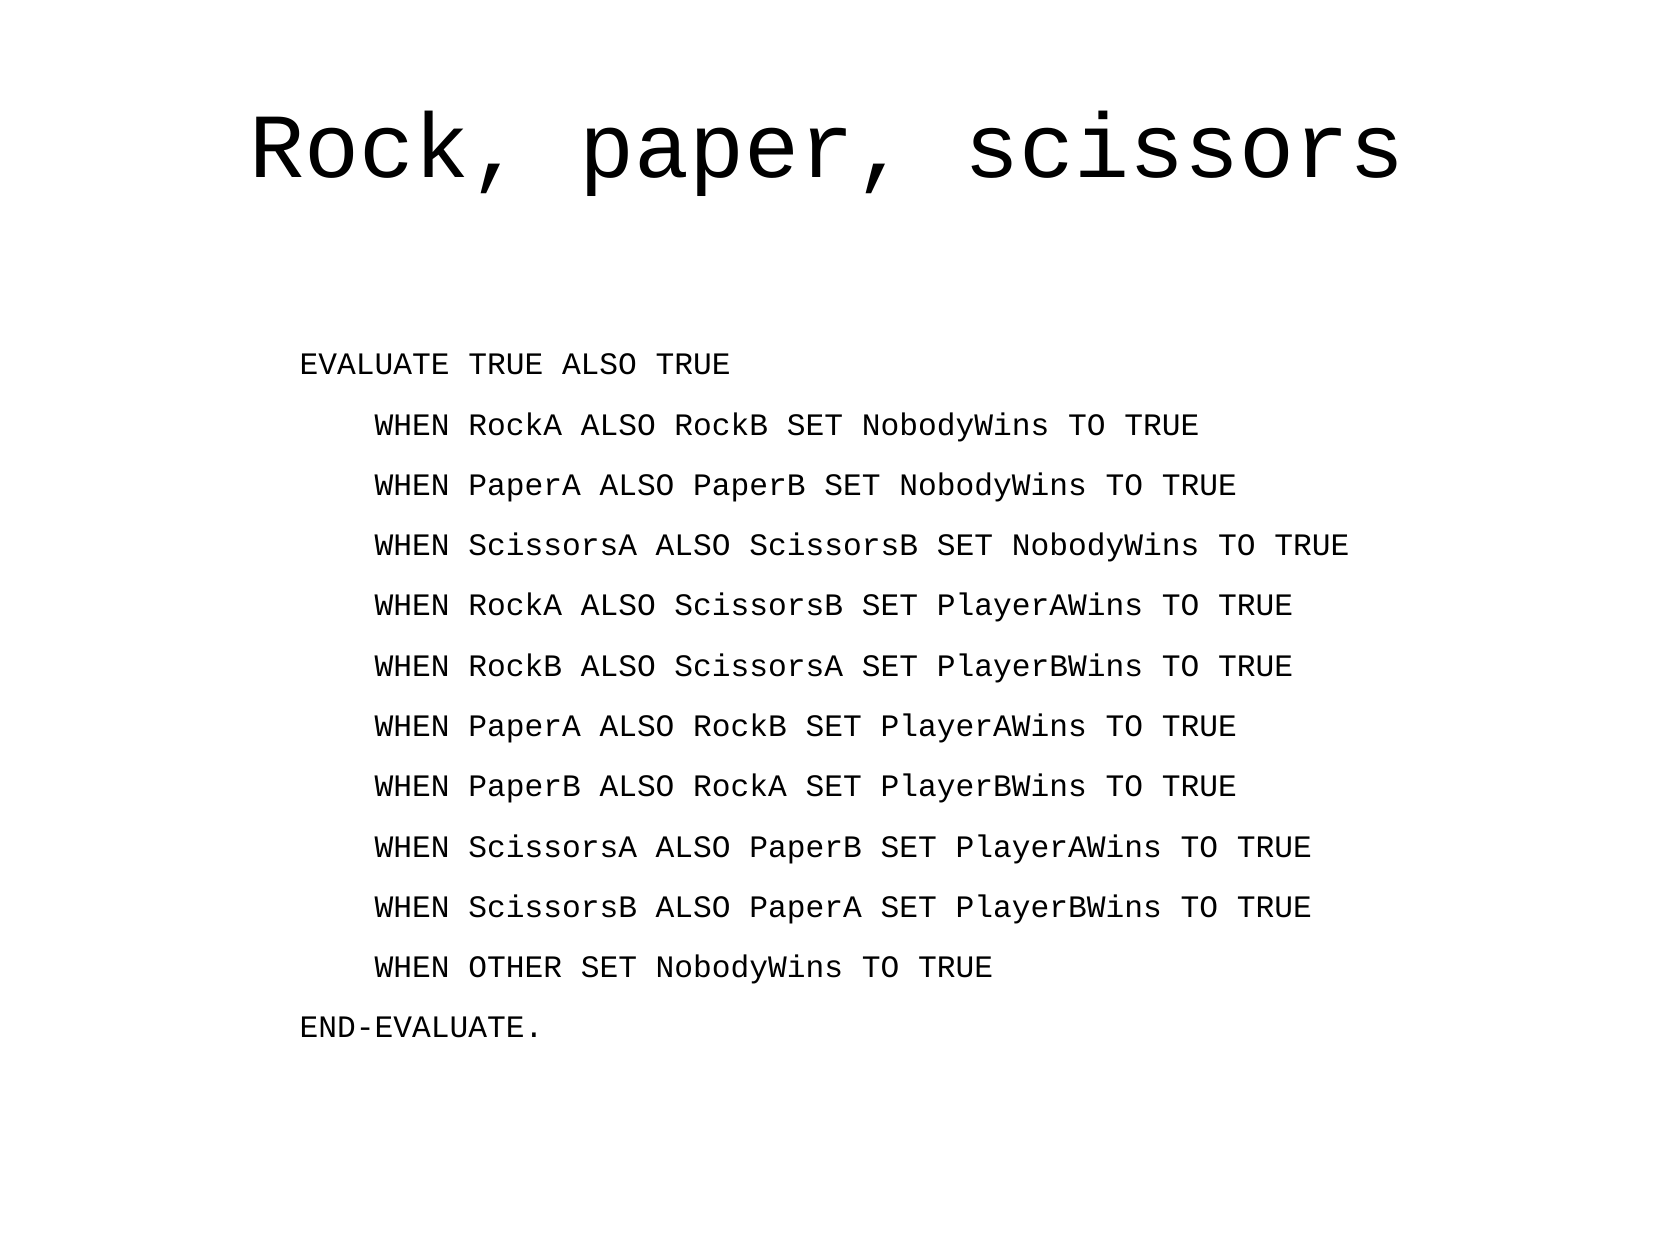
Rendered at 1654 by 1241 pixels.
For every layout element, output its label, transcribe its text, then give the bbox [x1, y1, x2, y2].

title Rock, paper, scissors [82, 49, 1571, 257]
text_box EVALUATE TRUE ALSO TRUE WHEN RockA ALSO RockB SET NobodyWins TO TRUE WHEN PaperA ALSO PaperB SET NobodyWins TO TRUE WHEN ScissorsA ALSO ScissorsB SET NobodyWins TO TRUE WHEN RockA ALSO ScissorsB SET PlayerAWins TO TRUE WHEN RockB ALSO ScissorsA SET PlayerBWins TO TRUE WHEN PaperA ALSO RockB SET PlayerAWins TO TRUE WHEN PaperB ALSO RockA SET PlayerBWins TO TRUE WHEN ScissorsA ALSO PaperB SET PlayerAWins TO TRUE WHEN ScissorsB ALSO PaperA SET PlayerBWins TO TRUE WHEN OTHER SET NobodyWins TO TRUE END-EVALUATE. [284, 341, 1410, 1047]
